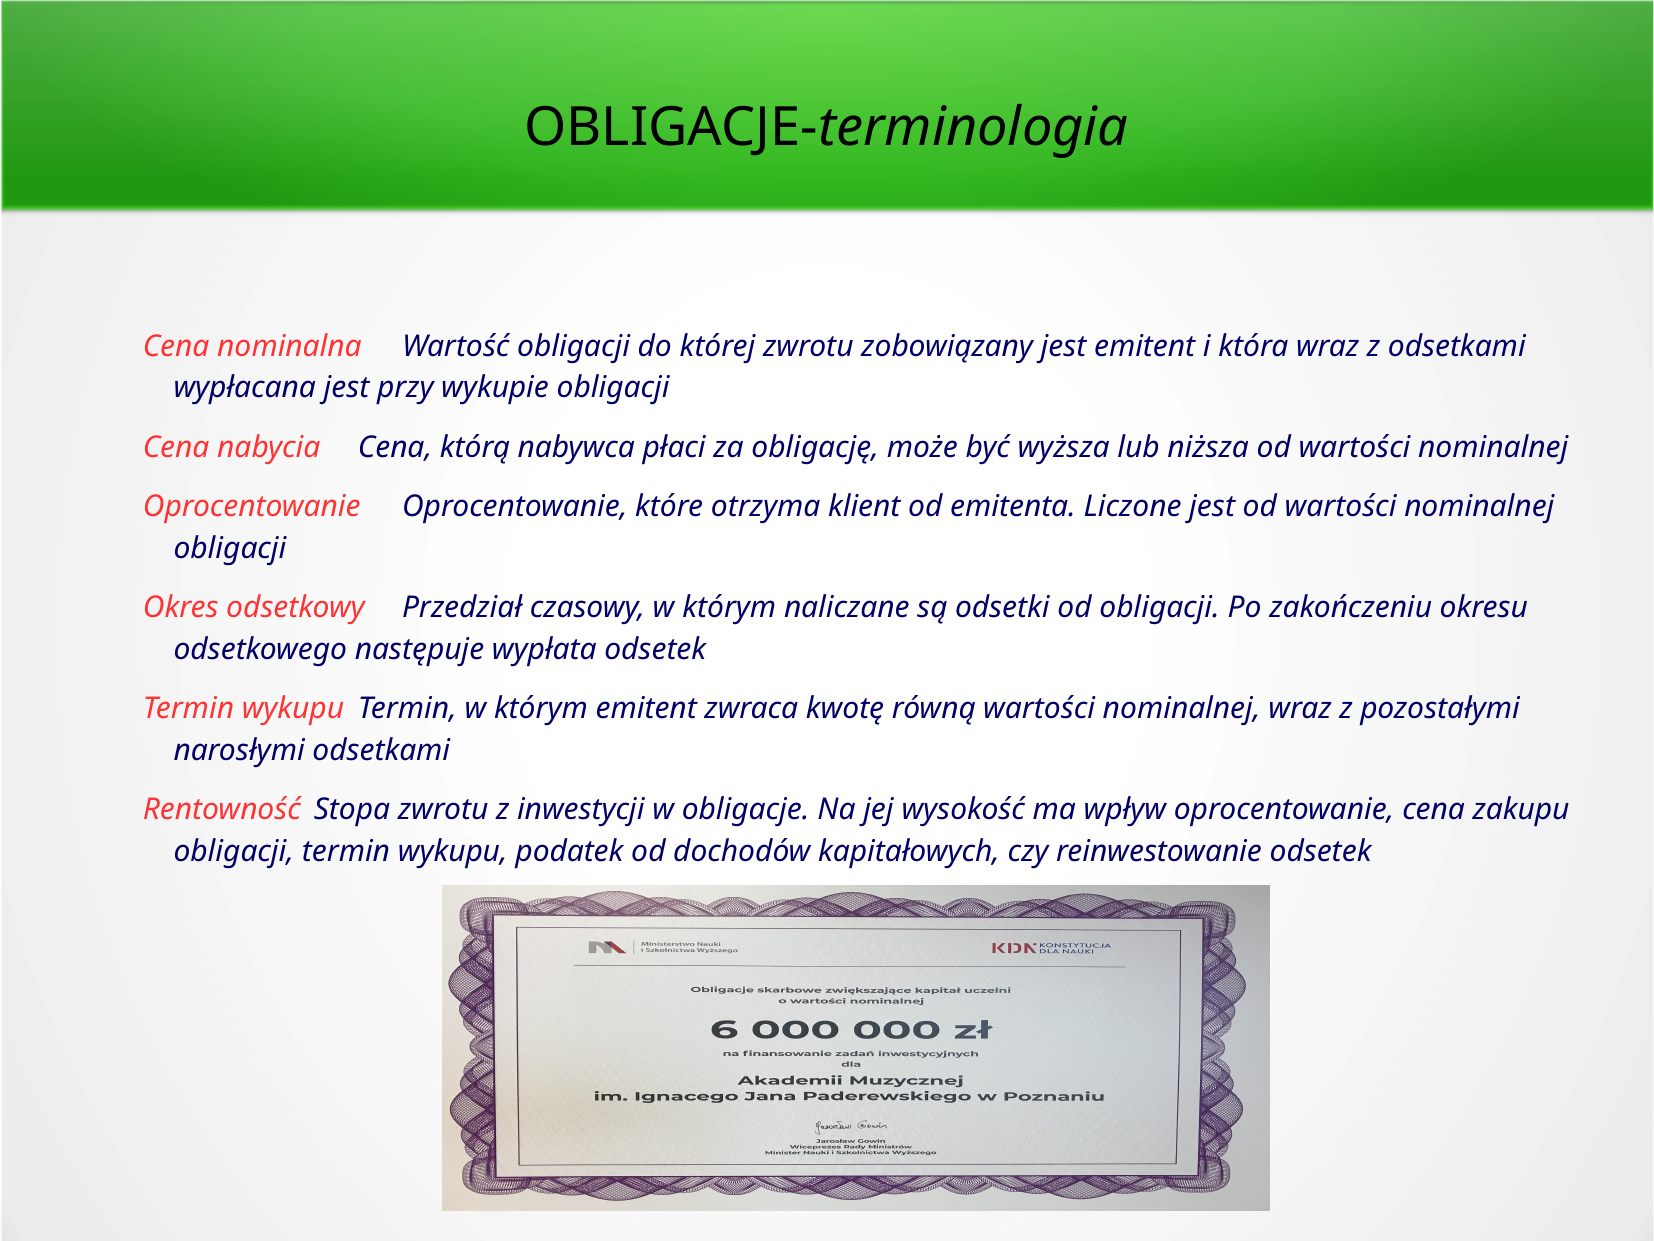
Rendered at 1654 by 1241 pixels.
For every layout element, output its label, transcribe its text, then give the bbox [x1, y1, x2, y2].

list Cena nominalna Wartość obligacji do której zwrotu zobowiązany jest emitent i która wraz z odsetkami wypłacana jest przy wykupie obligacji Cena nabycia Cena, którą nabywca płaci za obligację, może być wyższa lub niższa od wartości nominalnej Oprocentowanie Oprocentowanie, które otrzyma klient od emitenta. Liczone jest od wartości nominalnej obligacji Okres odsetkowy Przedział czasowy, w którym naliczane są odsetki od obligacji. Po zakończeniu okresu odsetkowego następuje wypłata odsetek Termin wykupu Termin, w którym emitent zwraca kwotę równą wartości nominalnej, wraz z pozostałymi narosłymi odsetkami Rentowność Stopa zwrotu z inwestycji w obligacje. Na jej wysokość ma wpływ oprocentowanie, cena zakupu obligacji, termin wykupu, podatek od dochodów kapitałowych, czy reinwestowanie odsetek [88, 221, 1577, 886]
title OBLIGACJE-terminologia [82, 47, 1571, 189]
picture [442, 885, 1270, 1211]
